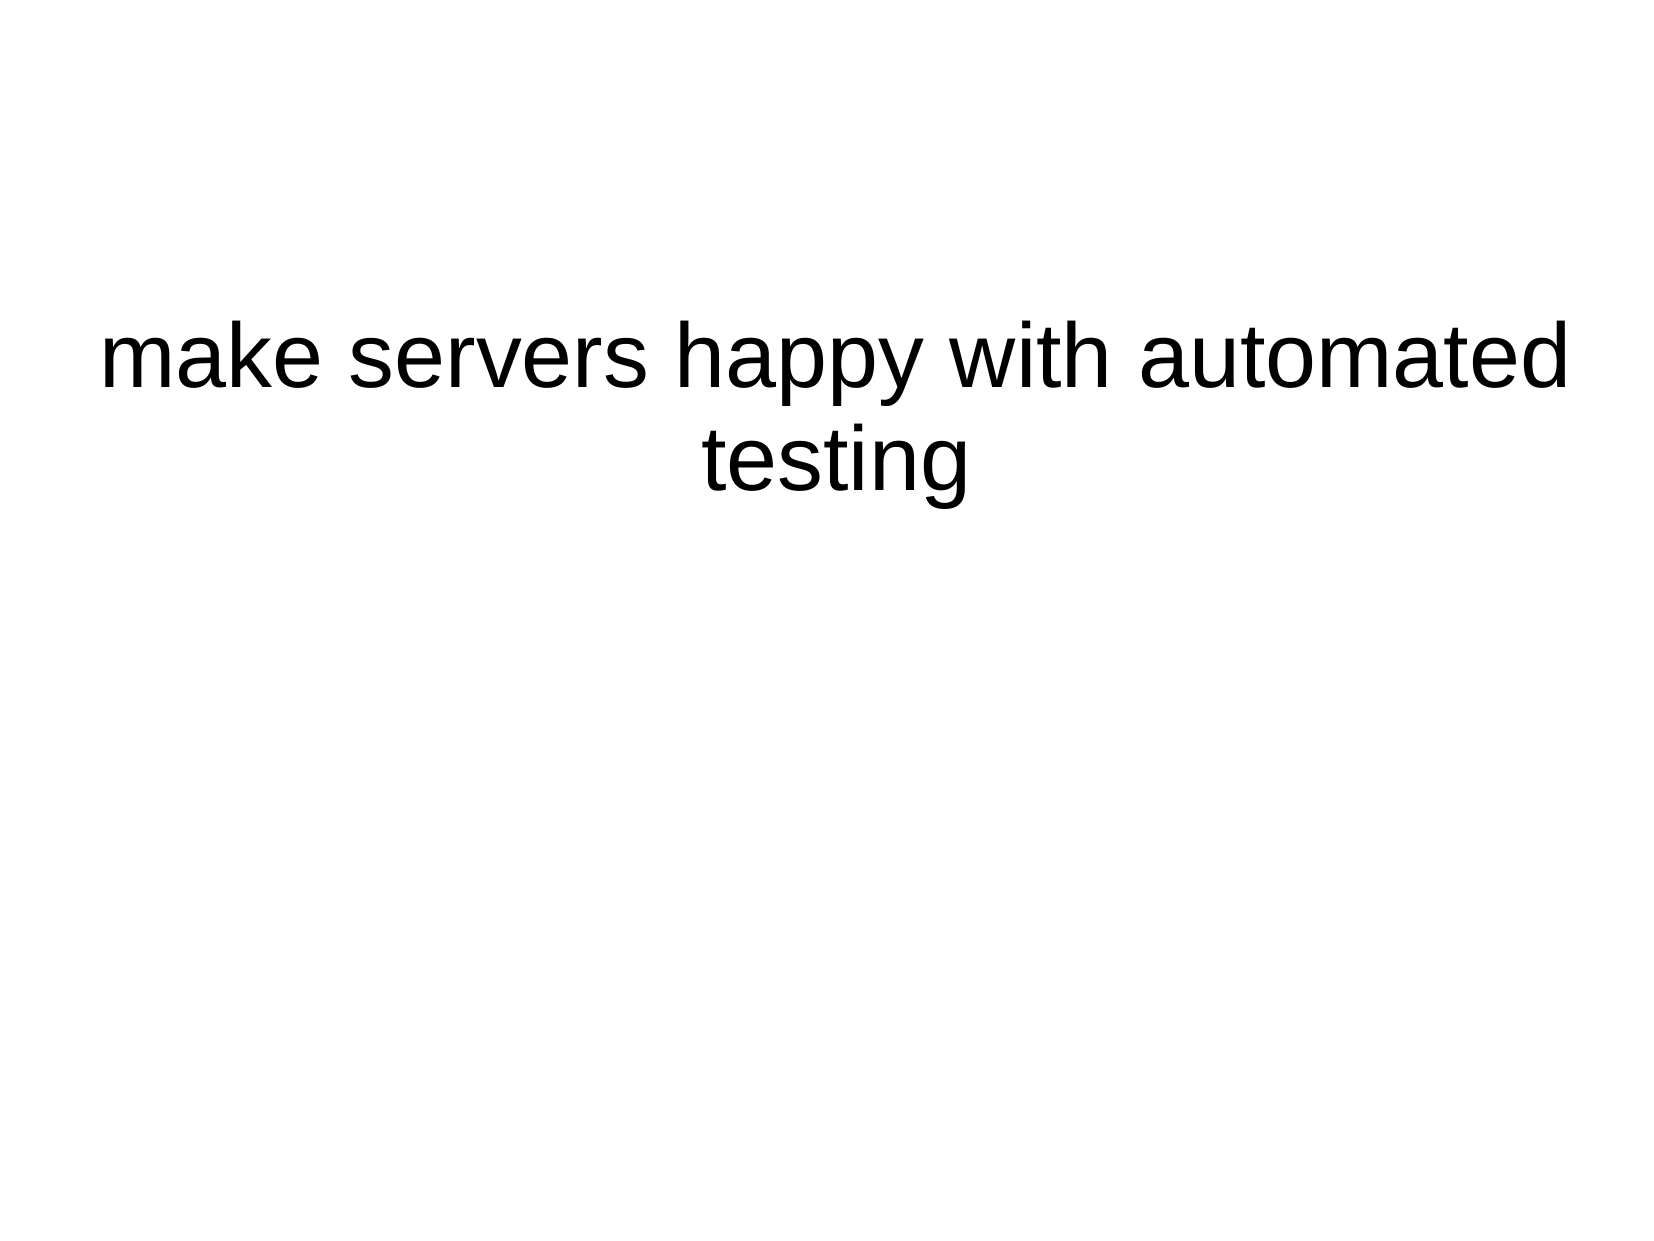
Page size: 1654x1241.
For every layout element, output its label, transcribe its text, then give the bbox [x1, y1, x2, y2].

title make servers happy with automated testing [82, 49, 1591, 766]
